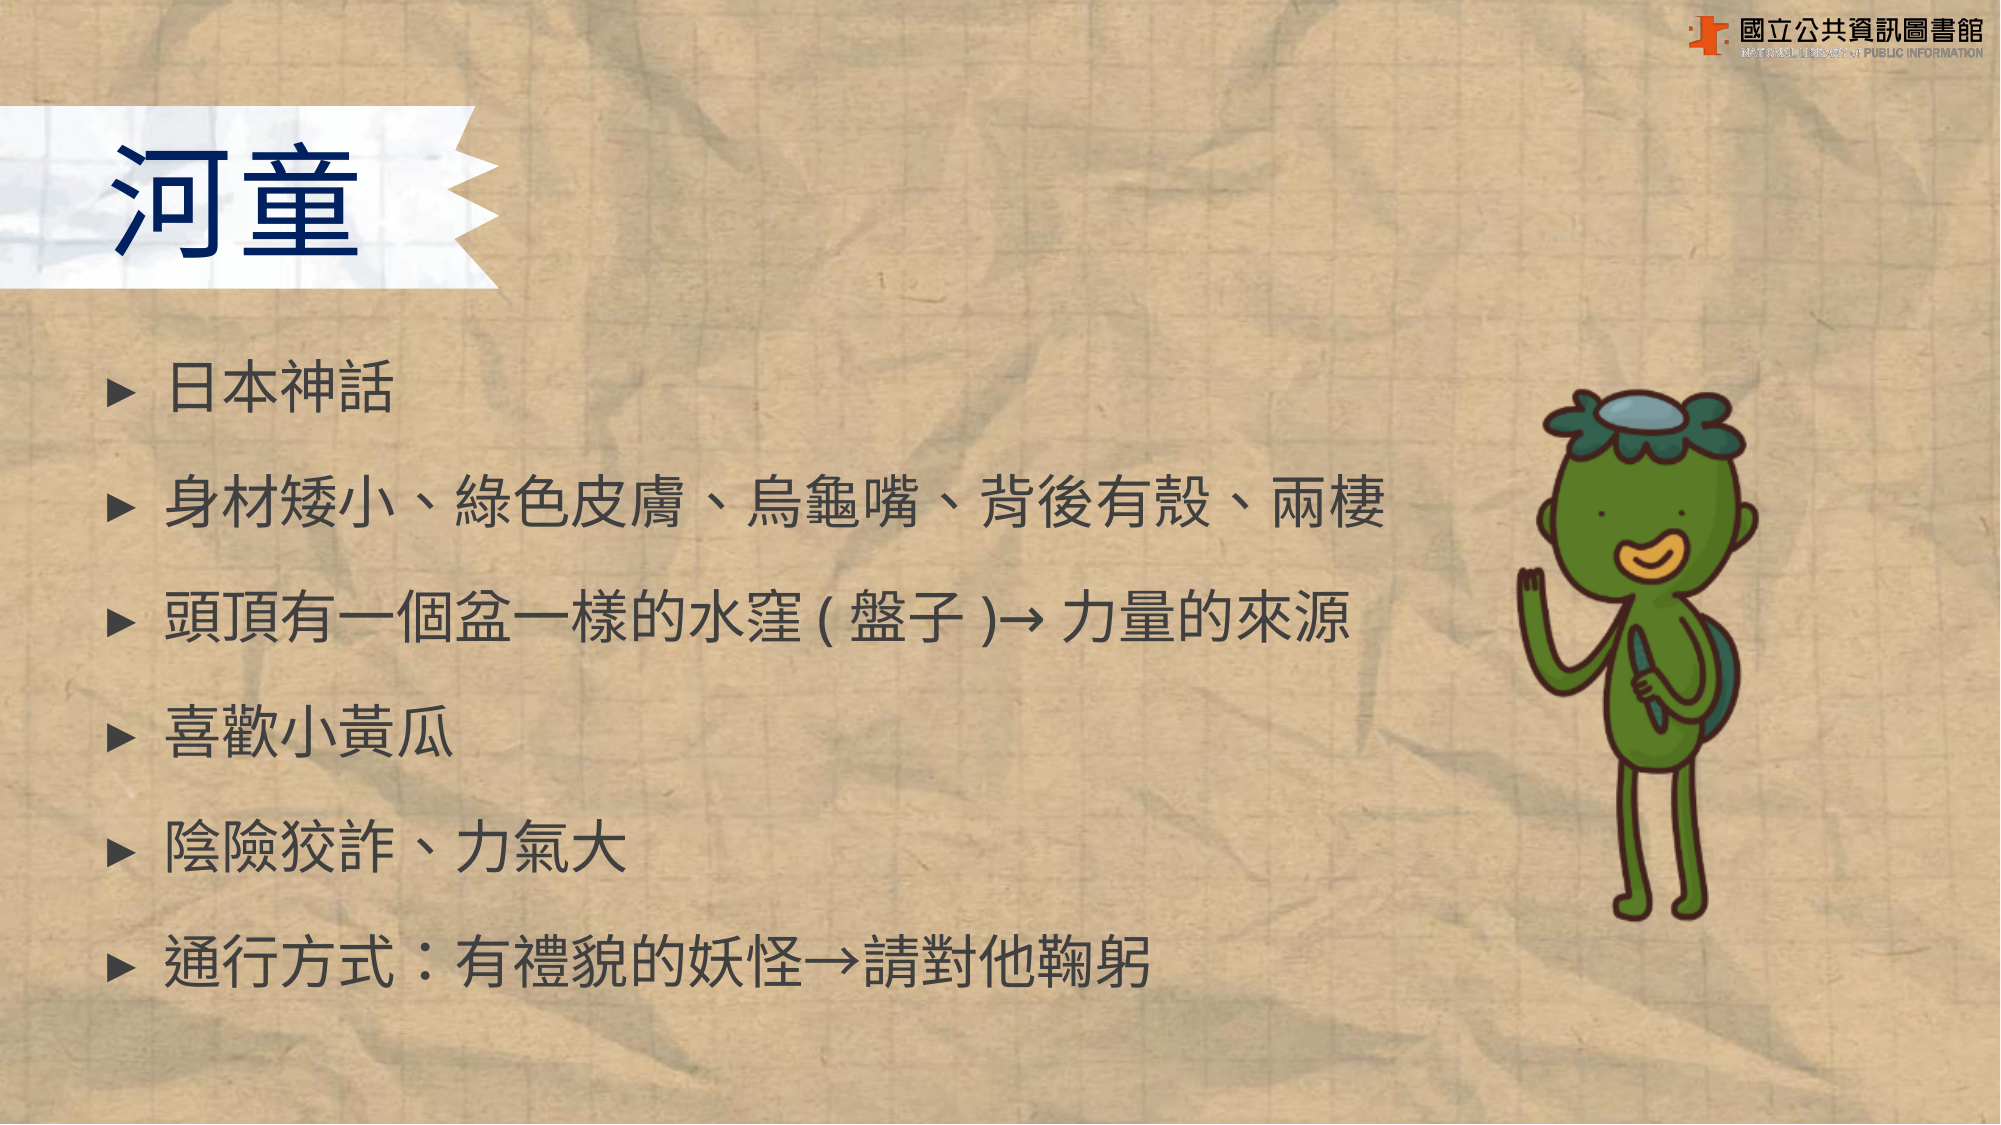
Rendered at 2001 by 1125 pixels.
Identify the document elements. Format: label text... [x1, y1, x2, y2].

text_box ▸ 日本神話 [92, 343, 545, 429]
picture [0, 56, 560, 330]
text_box ▸ 頭頂有一個盆一樣的水窪(盤子)→力量的來源 [92, 572, 1170, 659]
picture [1170, 236, 2000, 1125]
text_box ▸ 喜歡小黃瓜 [92, 687, 687, 774]
text_box ▸ 通行方式：有禮貌的妖怪→請對他鞠躬 [92, 917, 1170, 1004]
text_box ▸ 身材矮小、綠色皮膚、烏龜嘴、背後有殼、兩棲 [92, 458, 1170, 544]
text_box 河童 [92, 115, 511, 283]
text_box ▸ 陰險狡詐、力氣大 [92, 802, 687, 889]
